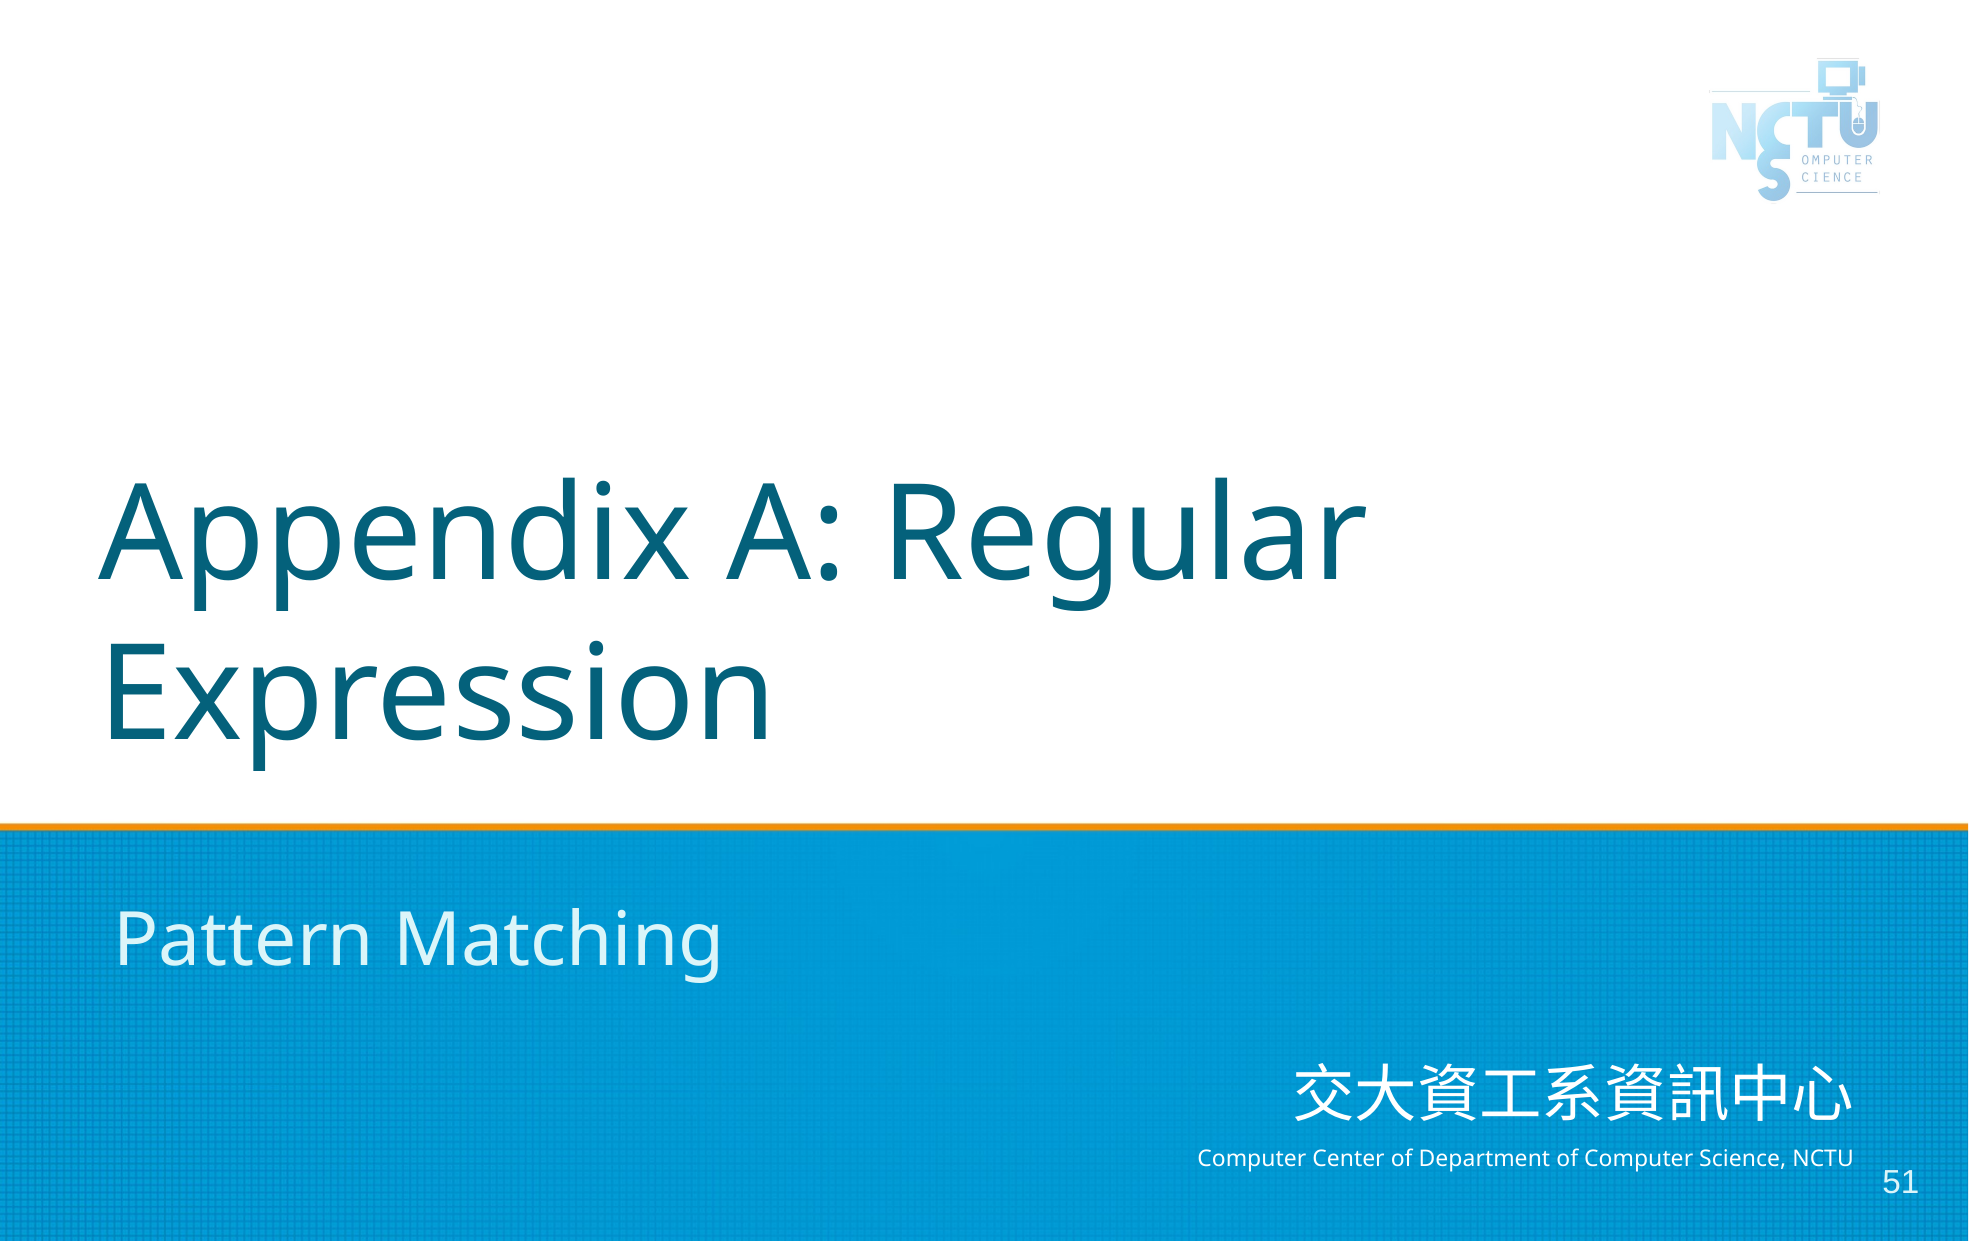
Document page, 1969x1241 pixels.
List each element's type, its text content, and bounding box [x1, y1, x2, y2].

subtitle Pattern Matching [98, 875, 1783, 1103]
slide_number <number> [1841, 1145, 1960, 1241]
title Appendix A: Regular Expression [98, 559, 1870, 767]
picture [0, 0, 1969, 832]
